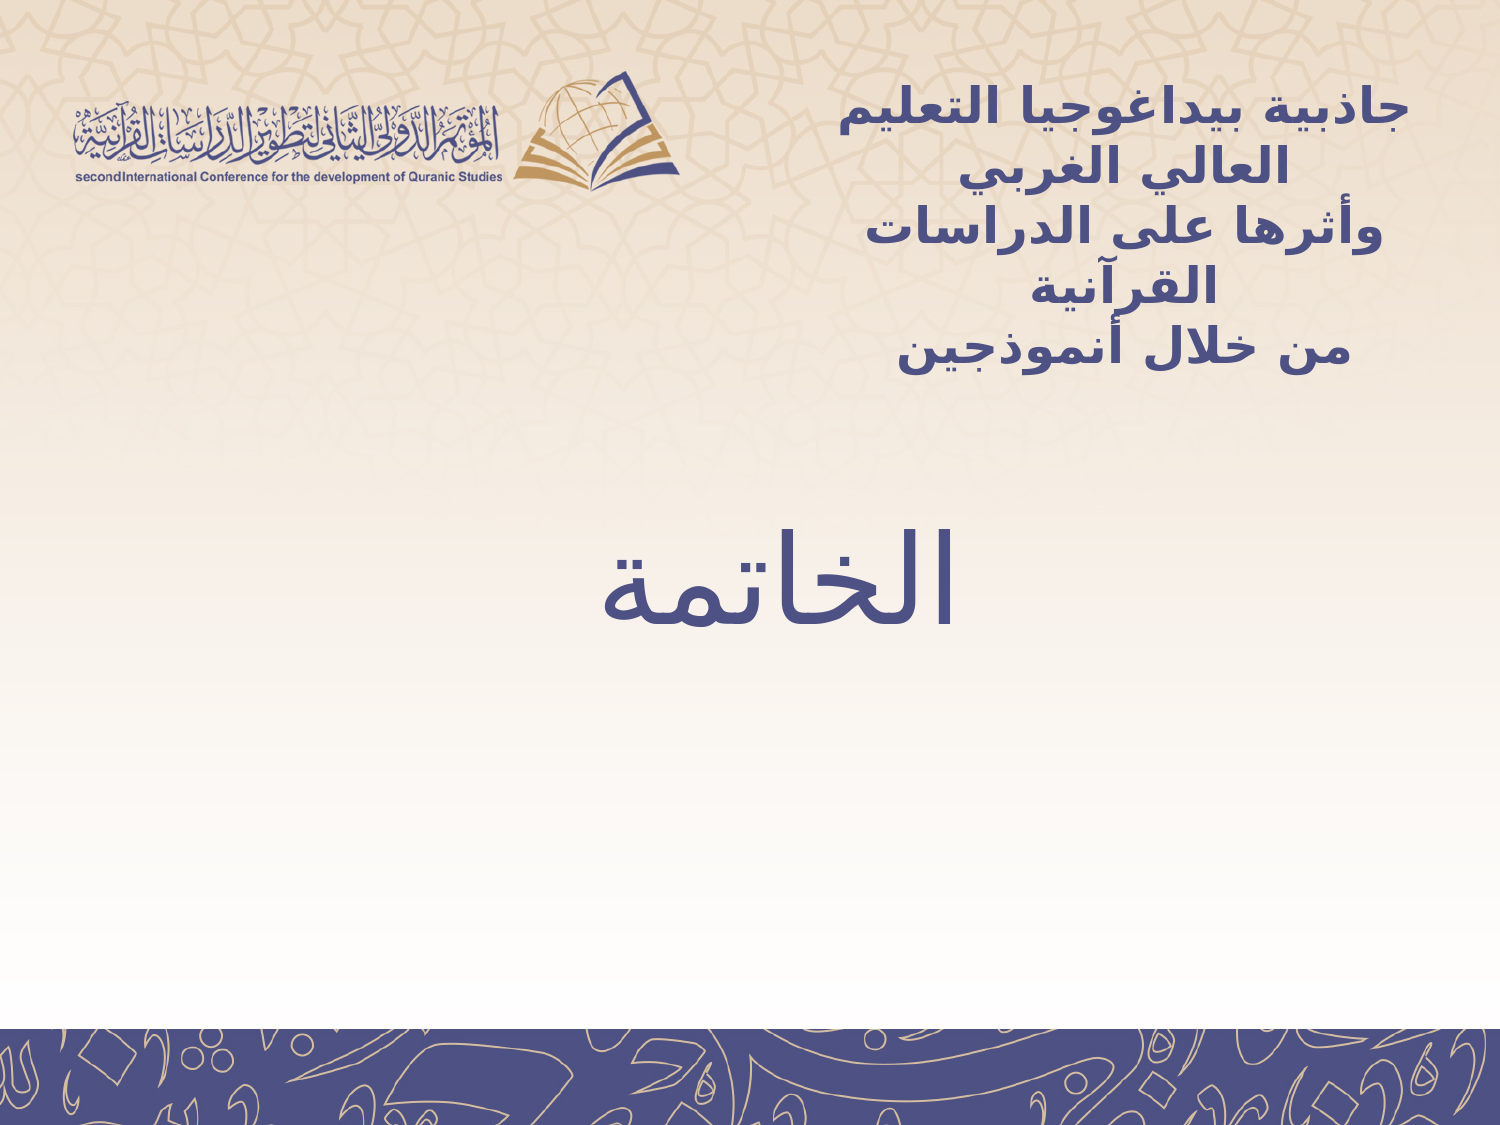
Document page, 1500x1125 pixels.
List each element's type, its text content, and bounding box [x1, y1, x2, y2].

text_box جاذبية بيداغوجيا التعليم العالي الغربي وأثرها على الدراسات القرآنية من خلال أنموذجين [750, 66, 1500, 381]
picture [0, 0, 1500, 1125]
text_box الخاتمة [123, 491, 1436, 659]
